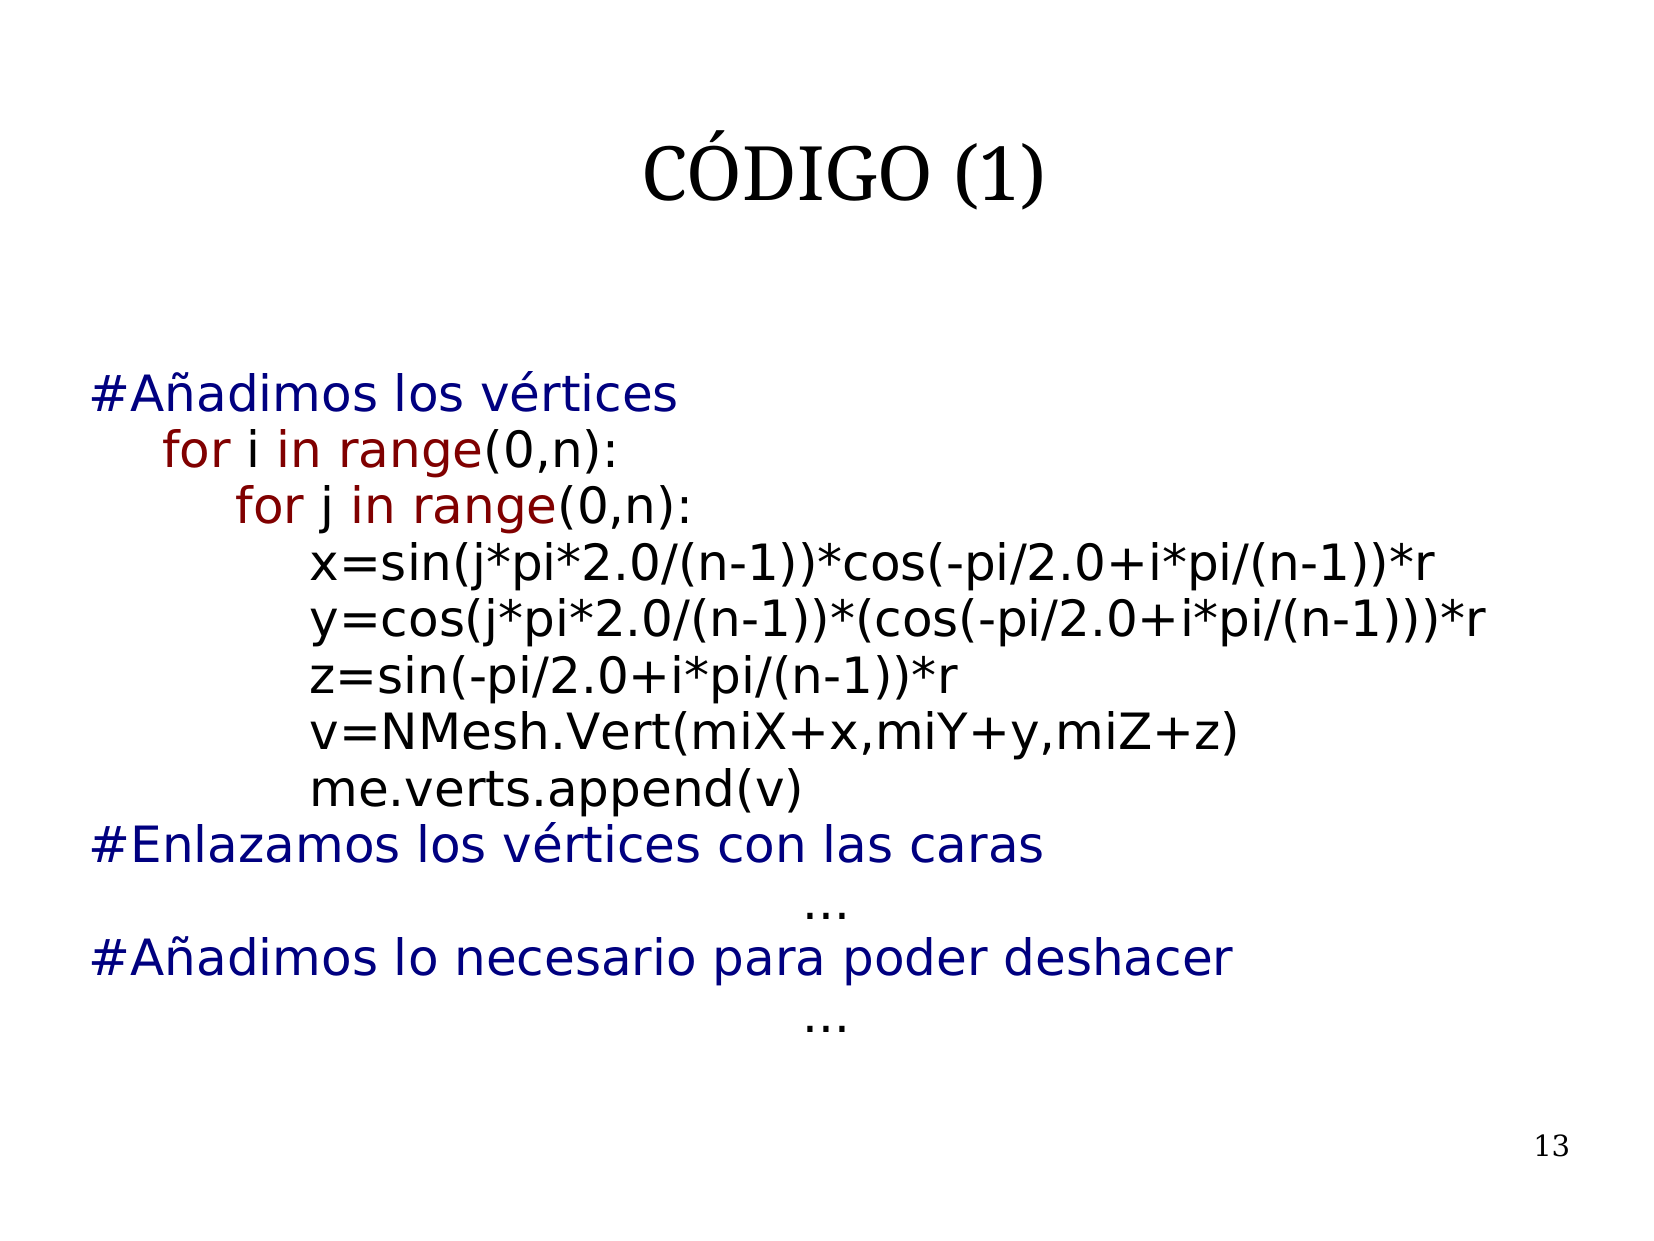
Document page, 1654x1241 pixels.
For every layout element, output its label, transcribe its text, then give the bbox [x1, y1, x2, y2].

subtitle #Añadimos los vértices for i in range(0,n): for j in range(0,n): x=sin(j*pi*2.0/(n-1))*cos(-pi/2.0+i*pi/(n-1))*r y=cos(j*pi*2.0/(n-1))*(cos(-pi/2.0+i*pi/(n-1)))*r z=sin(-pi/2.0+i*pi/(n-1))*r v=NMesh.Vert(miX+x,miY+y,miZ+z) me.verts.append(v) #Enlazamos los vértices con las caras ... #Añadimos lo necesario para poder deshacer ... [88, 295, 1565, 1114]
title CÓDIGO (1) [82, 18, 1571, 288]
